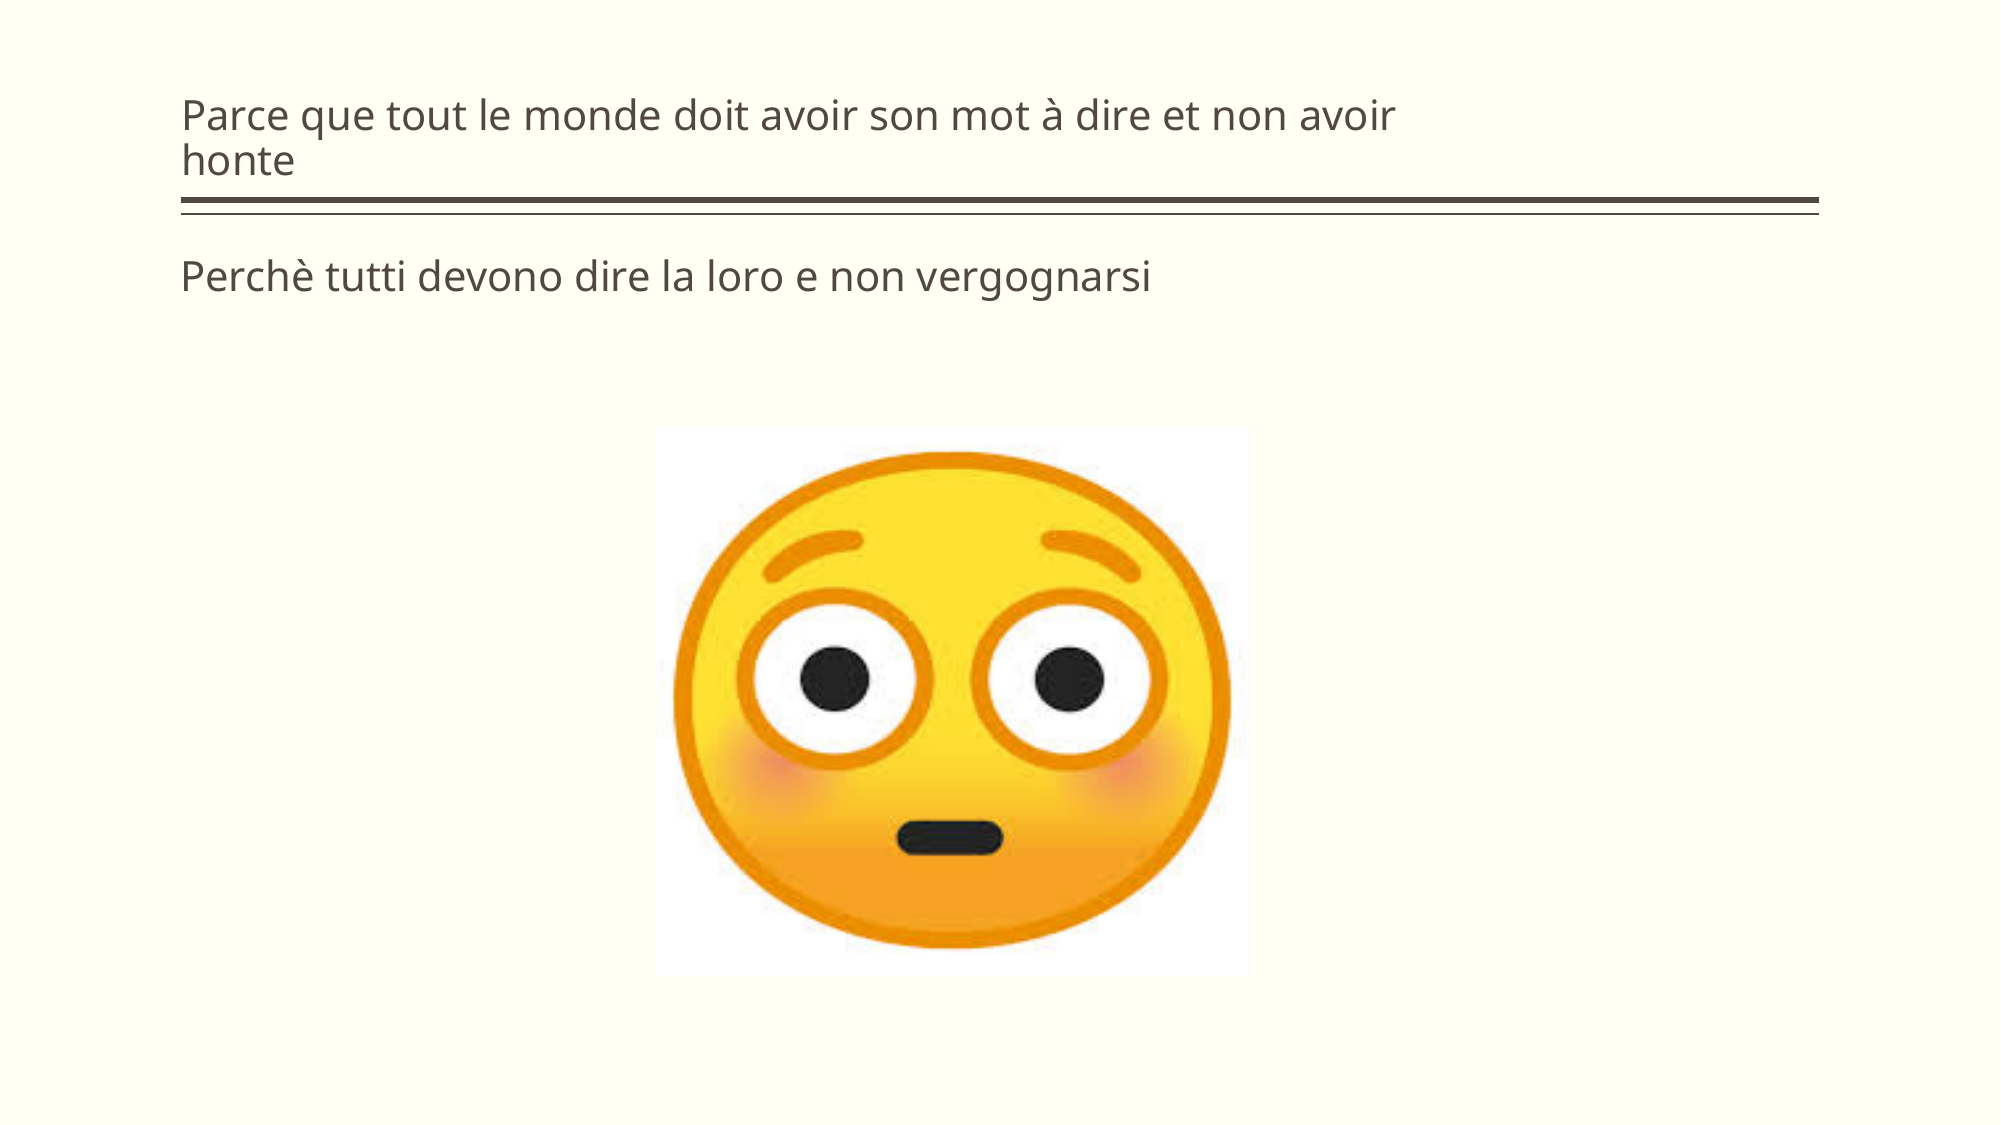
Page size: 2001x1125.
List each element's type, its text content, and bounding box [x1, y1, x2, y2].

picture [656, 426, 1250, 976]
title Parce que tout le monde doit avoir son mot à dire et non avoir honte [181, 12, 1819, 193]
text_box Perchè tutti devono dire la loro e non vergognarsi [165, 247, 1803, 310]
